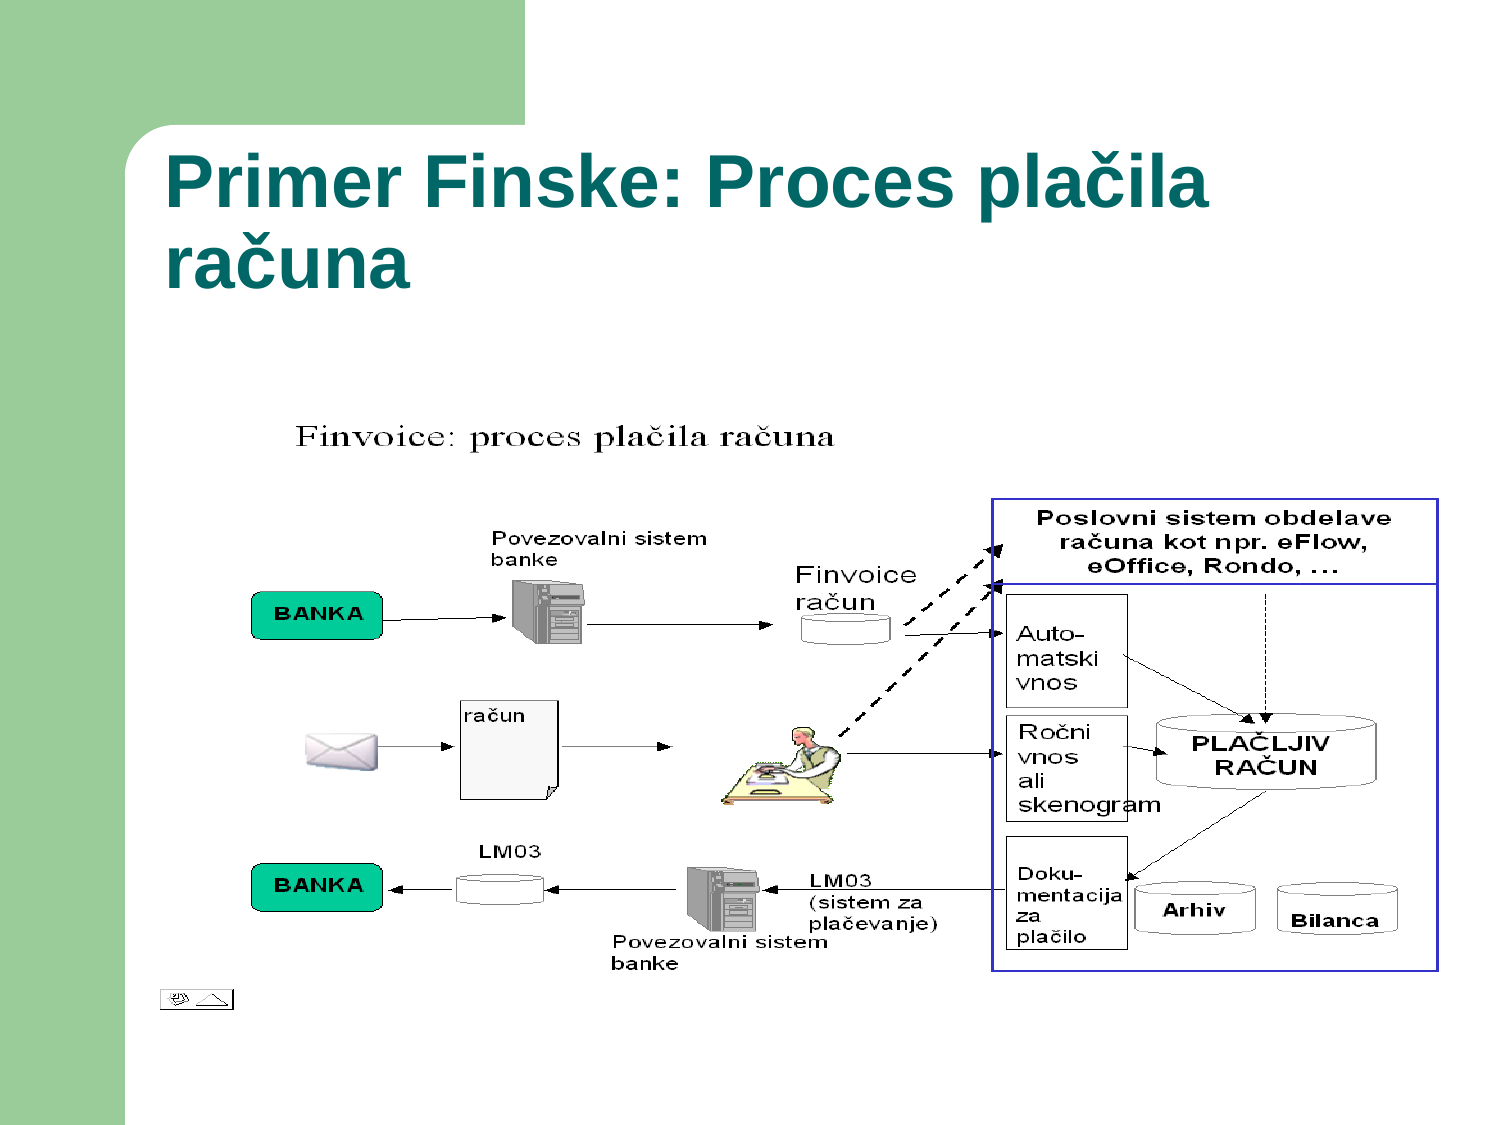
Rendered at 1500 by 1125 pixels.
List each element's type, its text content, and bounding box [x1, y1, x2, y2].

picture [150, 337, 1463, 1017]
title Primer Finske: Proces plačila računa [149, 124, 1463, 313]
